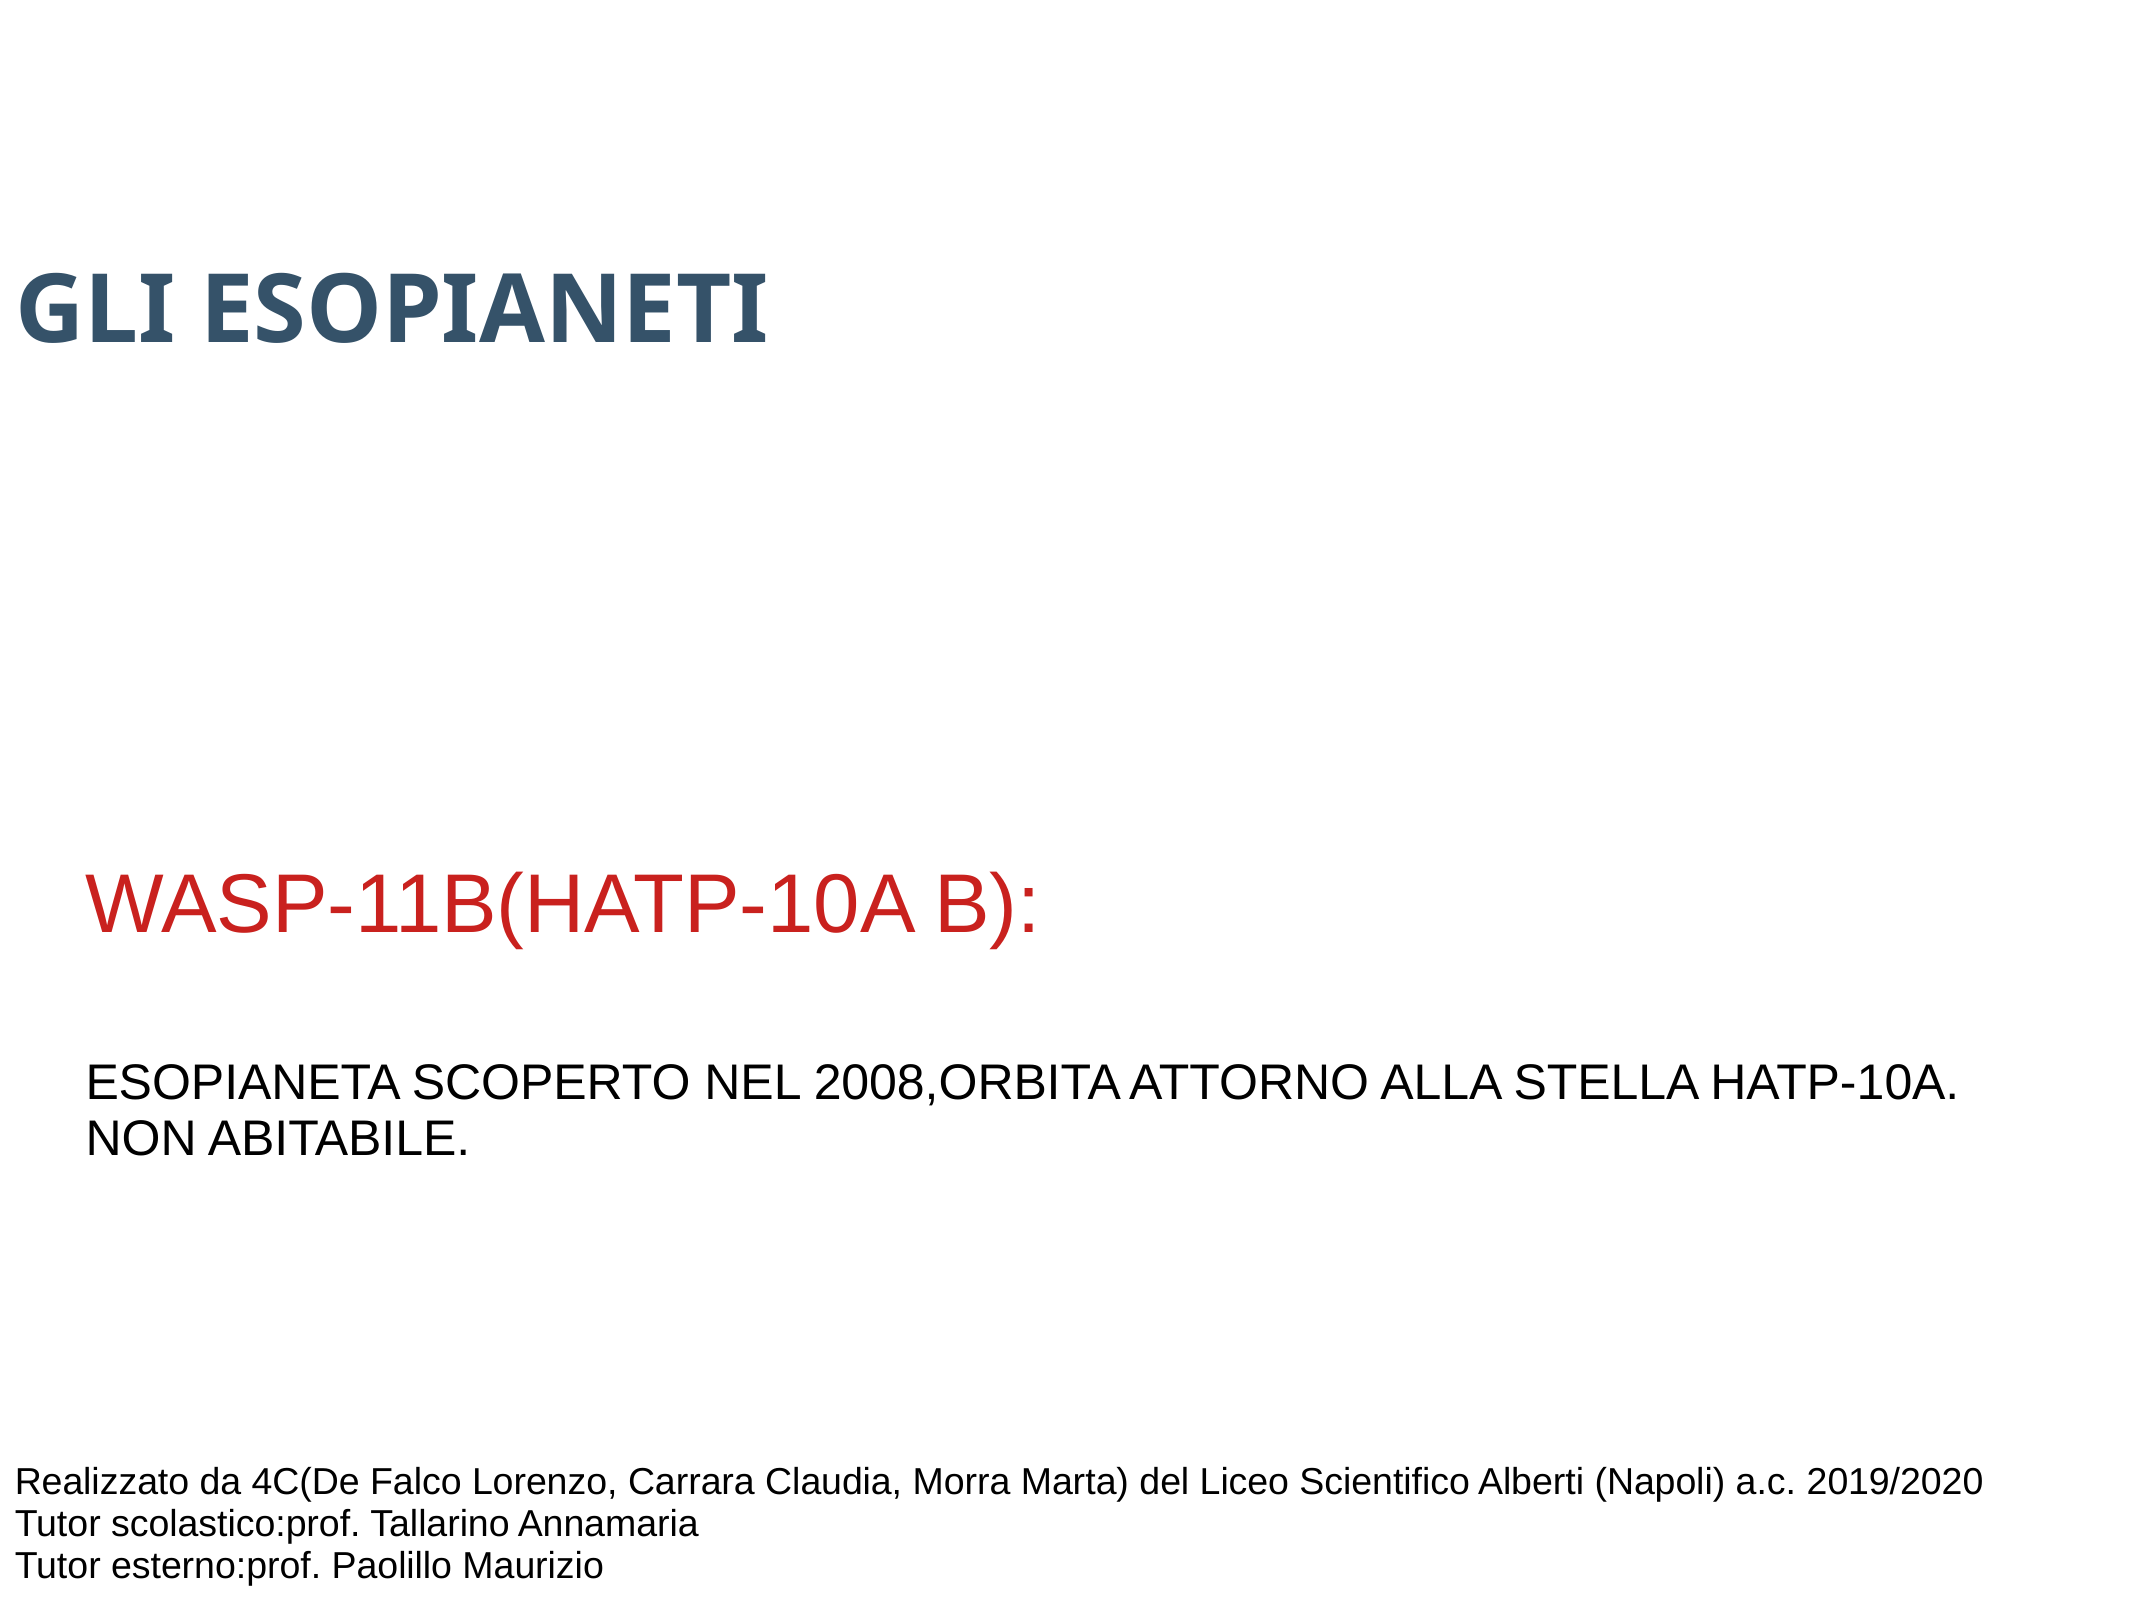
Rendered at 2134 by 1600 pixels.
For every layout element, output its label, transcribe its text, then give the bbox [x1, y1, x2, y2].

title GLI ESOPIANETI [0, 252, 2001, 371]
text_box Realizzato da 4C(De Falco Lorenzo, Carrara Claudia, Morra Marta) del Liceo Scientifico Alberti (Napoli) a.c. 2019/2020 Tutor scolastico:prof. Tallarino Annamaria Tutor esterno:prof. Paolillo Maurizio [0, 1452, 1999, 1600]
text_box ESOPIANETA SCOPERTO NEL 2008,ORBITA ATTORNO ALLA STELLA HATP-10A. NON ABITABILE. [70, 1046, 1987, 1174]
text_box WASP-11B(HATP-10A B): [70, 850, 1170, 959]
